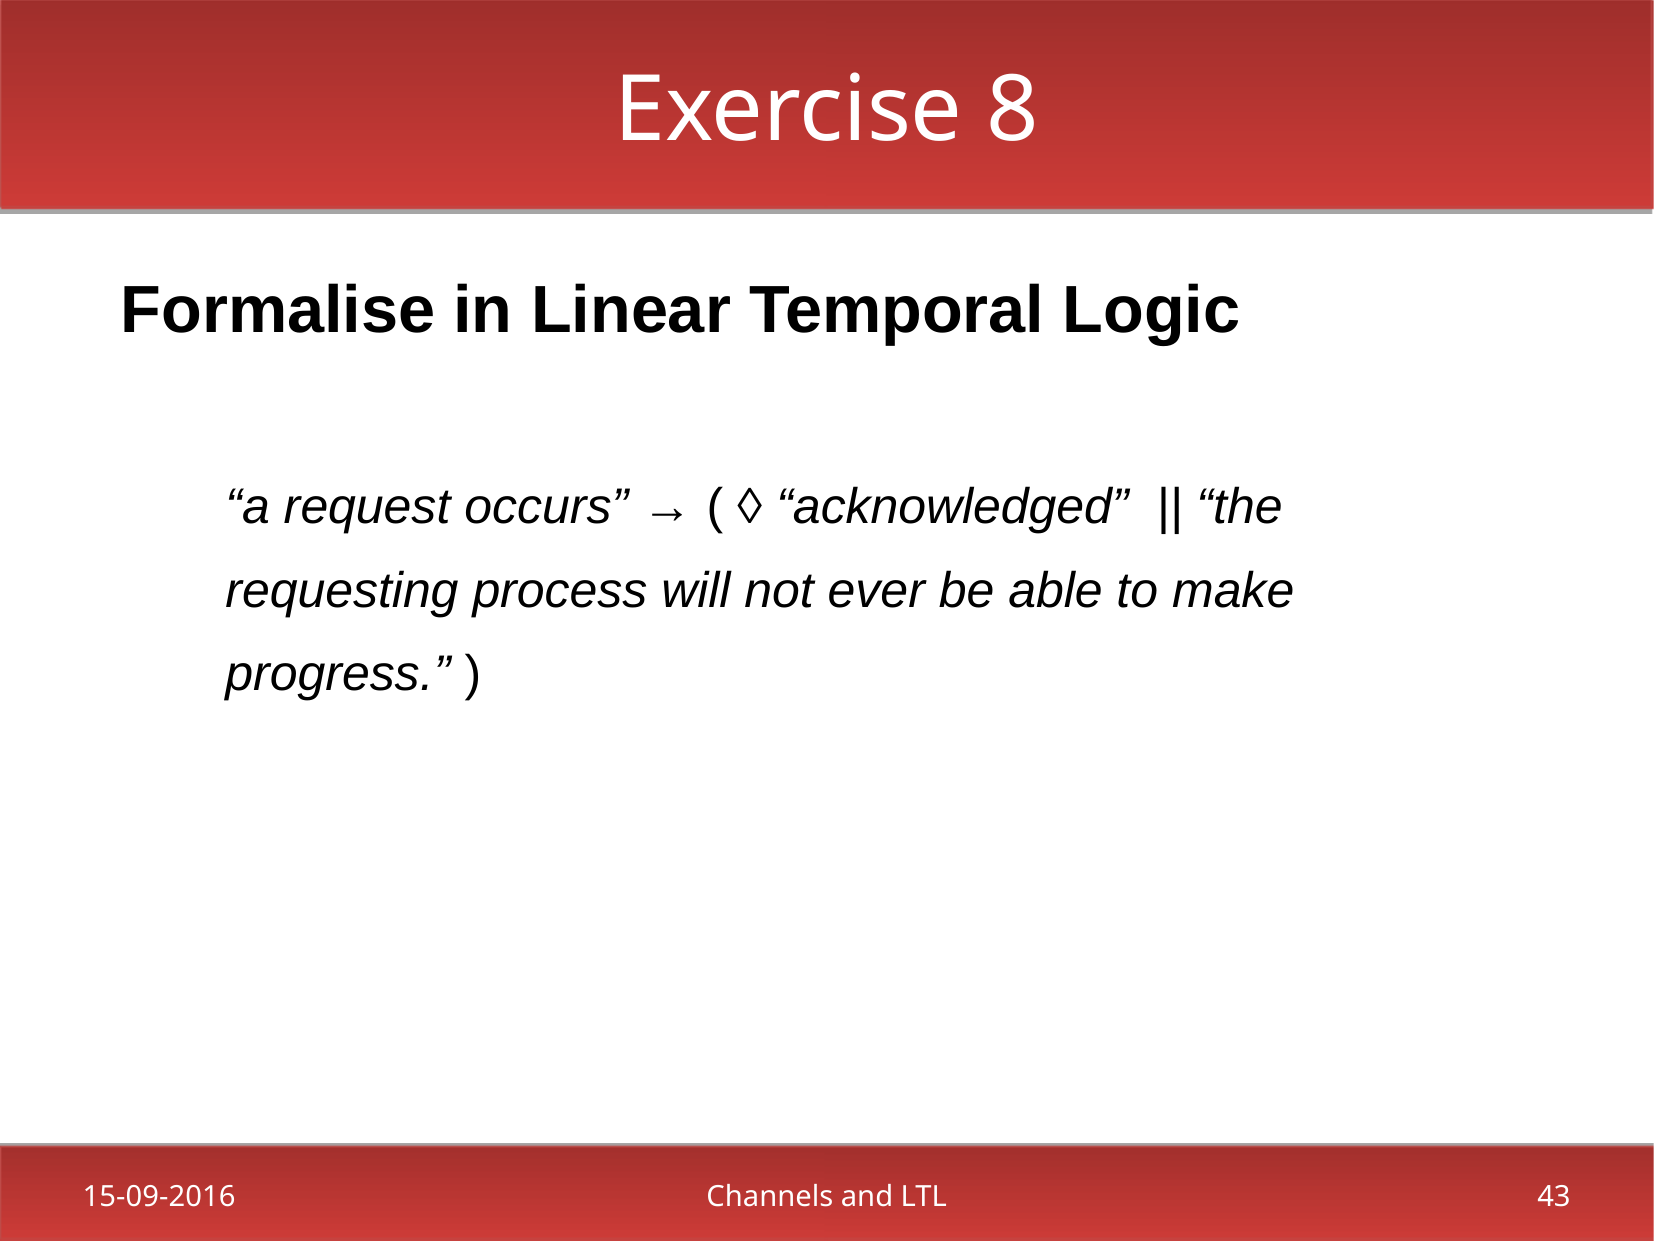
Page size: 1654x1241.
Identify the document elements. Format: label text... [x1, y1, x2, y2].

text_box Formalise in Linear Temporal Logic [105, 264, 1259, 355]
picture [0, 0, 1654, 214]
title Exercise 8 [59, 31, 1595, 178]
picture [0, 1143, 1654, 1241]
text_box “a request occurs” → ( ◊ “acknowledged” || “the requesting process will not ever be able to make progress.” ) [210, 442, 1444, 681]
